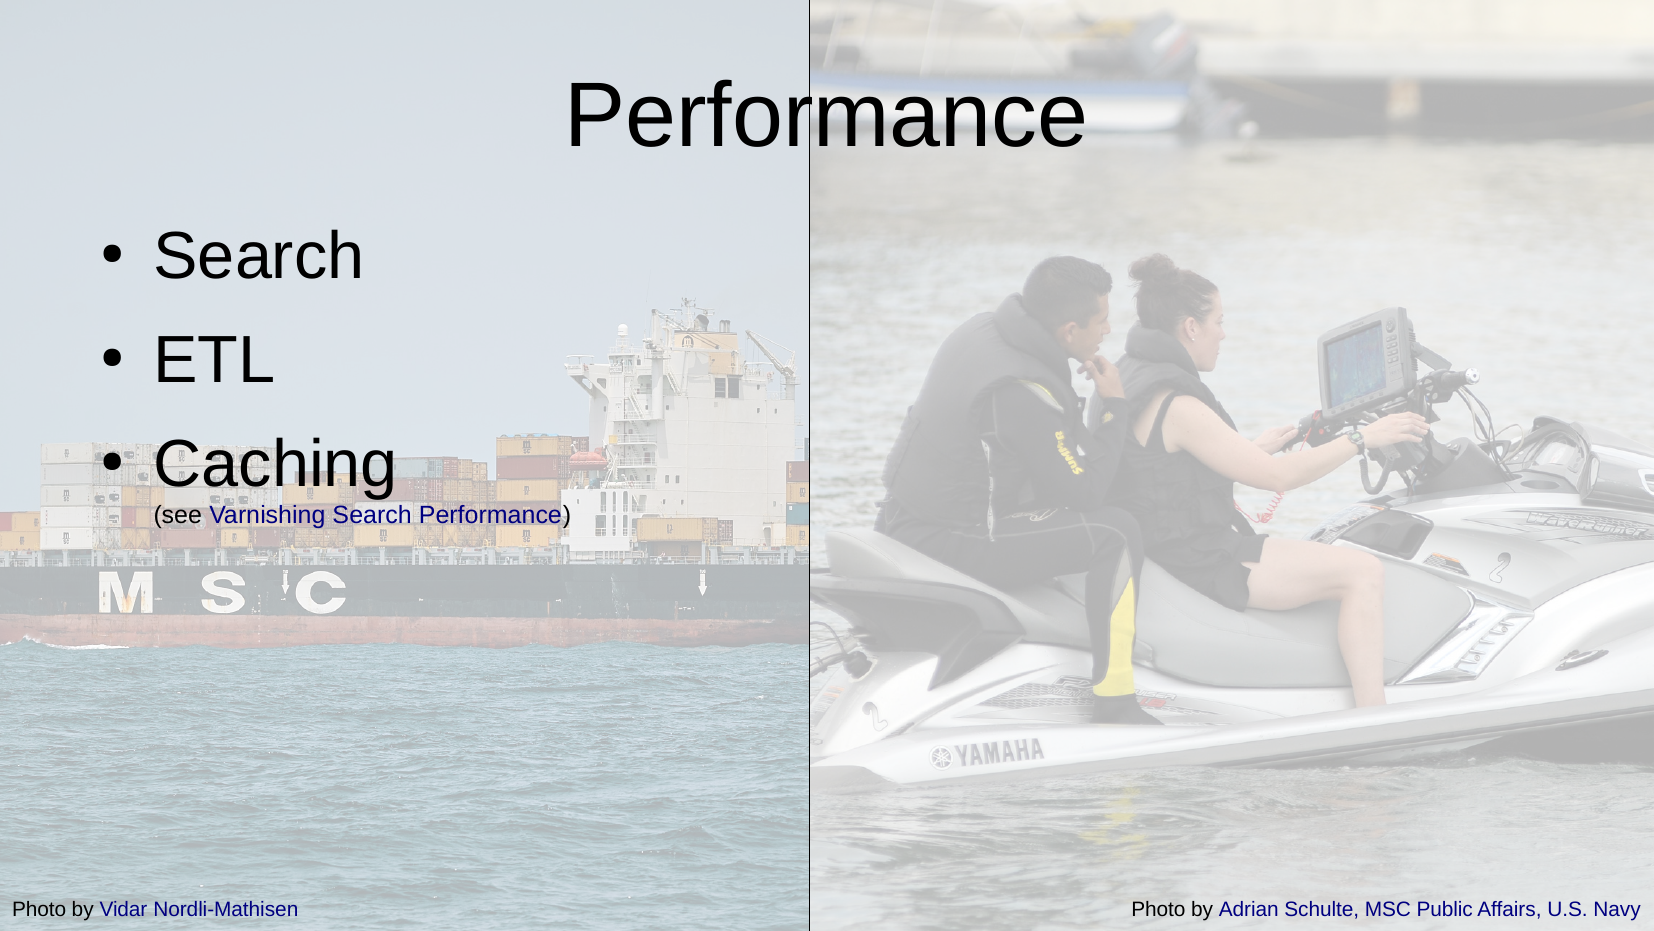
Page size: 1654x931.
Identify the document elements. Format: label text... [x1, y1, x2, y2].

picture [0, 0, 809, 931]
text_box Photo by Vidar Nordli-Mathisen [0, 890, 493, 929]
title Performance [82, 37, 1571, 193]
list Search ETL Caching (see Varnishing Search Performance) [82, 217, 1571, 758]
text_box Photo by Adrian Schulte, MSC Public Affairs, U.S. Navy [1115, 890, 1654, 929]
picture [810, 0, 1654, 931]
